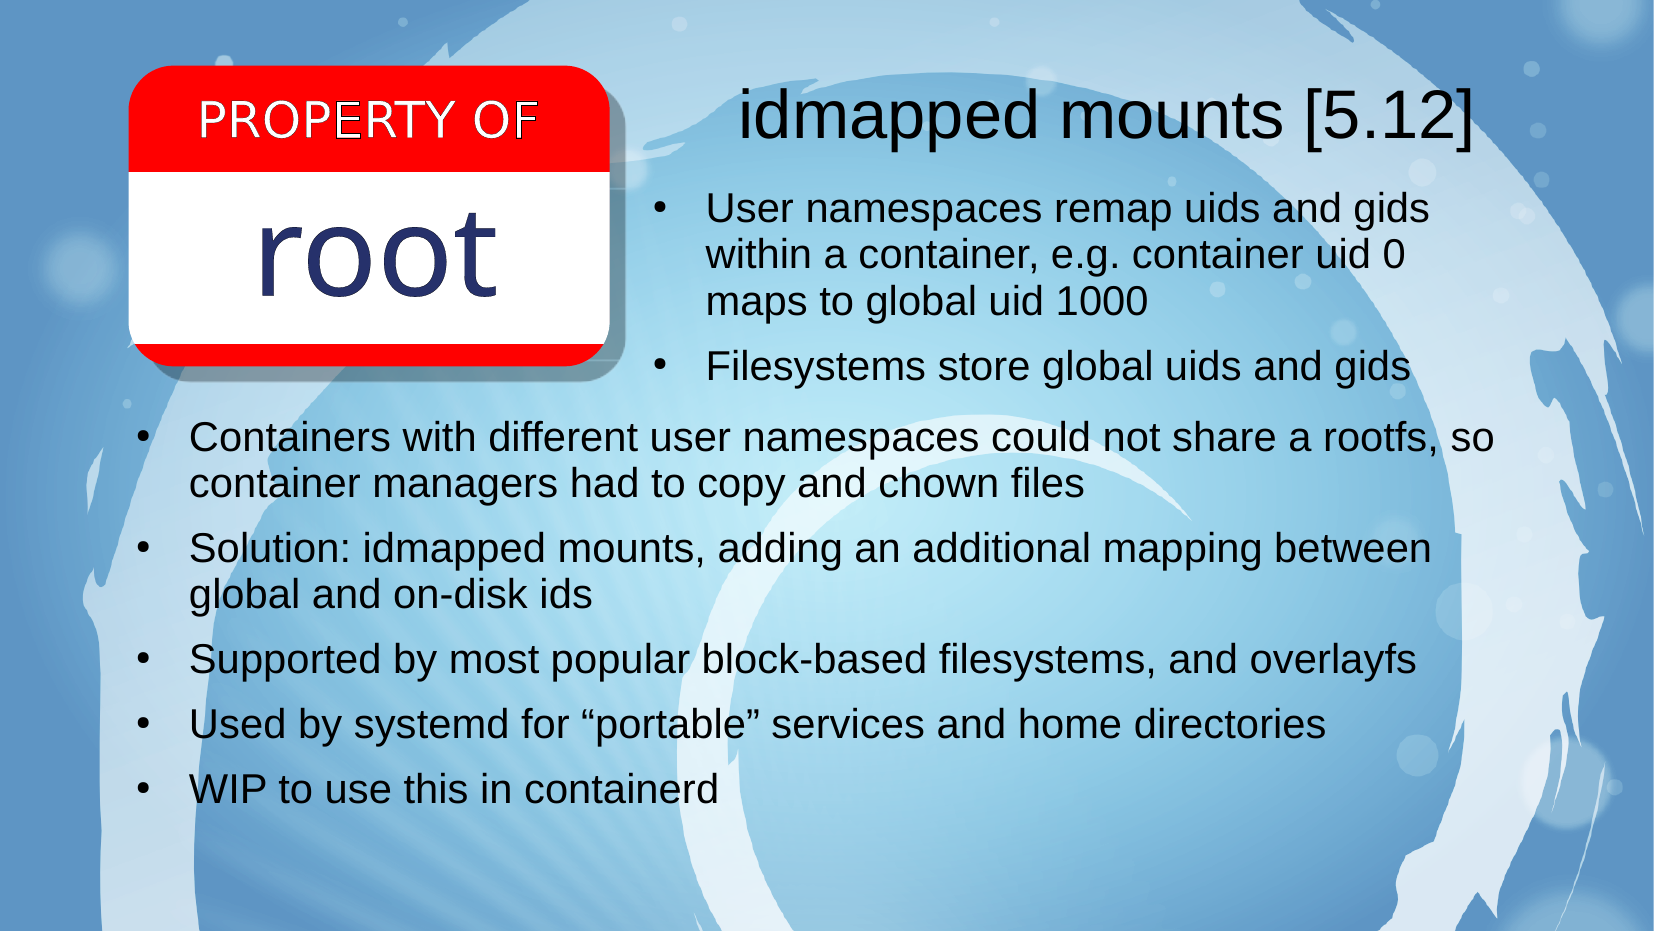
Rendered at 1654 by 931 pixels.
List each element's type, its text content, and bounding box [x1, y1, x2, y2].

text_box User namespaces remap uids and gids within a container, e.g. container uid 0 maps to global uid 1000 Filesystems store global uids and gids [620, 177, 1506, 414]
list Containers with different user namespaces could not share a rootfs, so container managers had to copy and chown files Solution: idmapped mounts, adding an additional mapping between global and on-disk ids Supported by most popular block-based filesystems, and overlayfs Used by systemd for “portable” services and home directories WIP to use this in containerd [118, 413, 1536, 832]
title idmapped mounts [5.12] [679, 37, 1536, 193]
picture [0, 0, 1654, 931]
